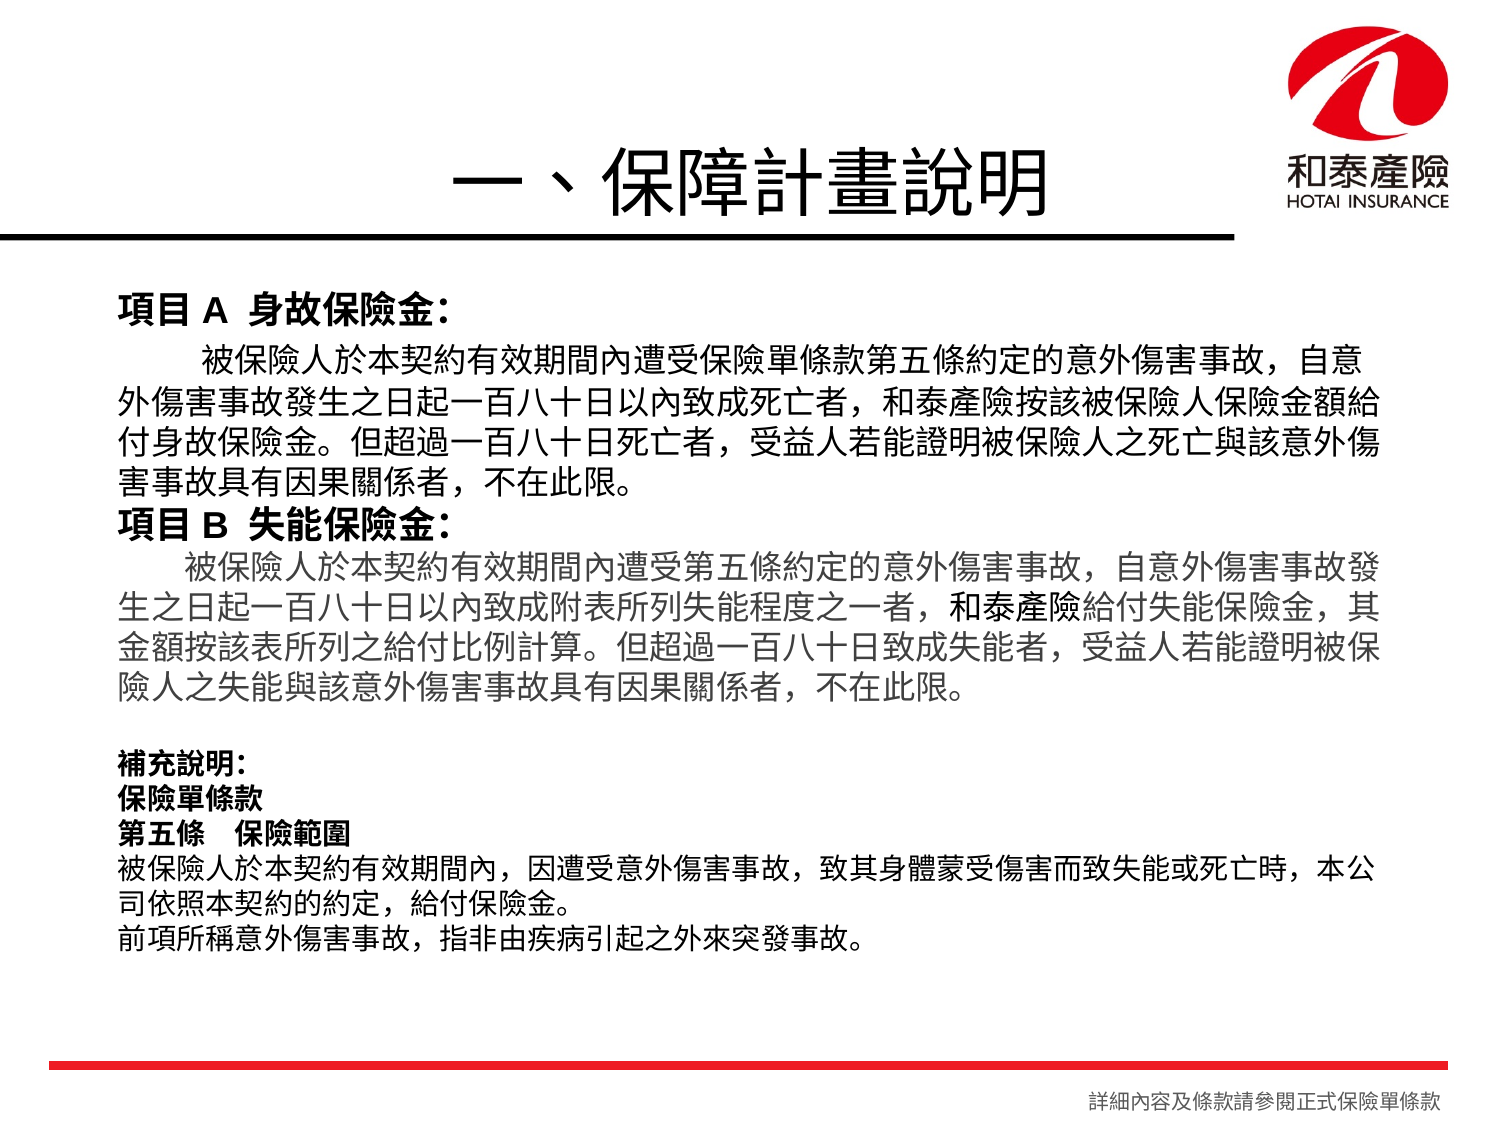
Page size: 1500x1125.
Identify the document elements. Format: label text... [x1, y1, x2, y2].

text_box 項目A 身故保險金： 被保險人於本契約有效期間內遭受保險單條款第五條約定的意外傷害事故，自意外傷害事故發生之日起一百八十日以內致成死亡者，和泰產險按該被保險人保險金額給付身故保險金。但超過一百八十日死亡者，受益人若能證明被保險人之死亡與該意外傷害事故具有因果關係者，不在此限。 項目B 失能保險金： 被保險人於本契約有效期間內遭受第五條約定的意外傷害事故，自意外傷害事故發生之日起一百八十日以內致成附表所列失能程度之一者，和泰產險給付失能保險金，其金額按該表所列之給付比例計算。但超過一百八十日致成失能者，受益人若能證明被保險人之失能與該意外傷害事故具有因果關係者，不在此限。 補充說明： 保險單條款 第五條 保險範圍 被保險人於本契約有效期間內，因遭受意外傷害事故，致其身體蒙受傷害而致失能或死亡時，本公司依照本契約的約定，給付保險金。 前項所稱意外傷害事故，指非由疾病引起之外來突發事故。 [103, 278, 1397, 1001]
text_box 詳細內容及條款請參閱正式保險單條款 [501, 1081, 1456, 1122]
picture [1256, 5, 1478, 227]
picture [49, 1061, 1448, 1070]
title 一、保障計畫說明 [125, 123, 1375, 238]
